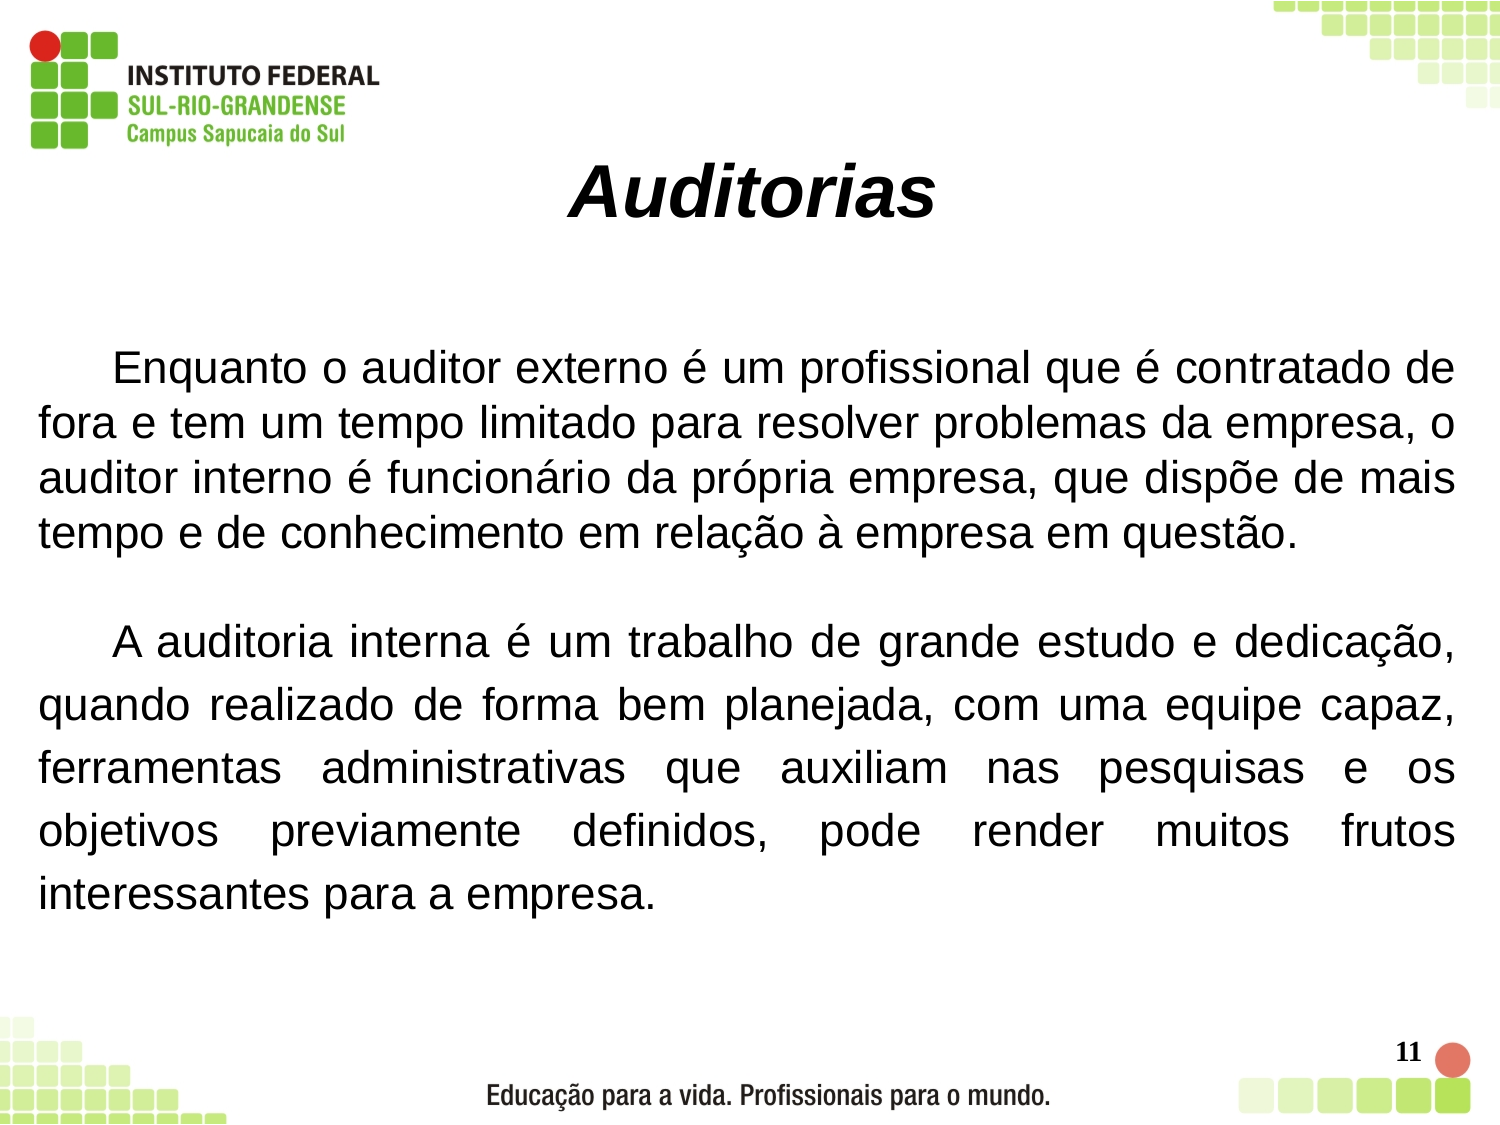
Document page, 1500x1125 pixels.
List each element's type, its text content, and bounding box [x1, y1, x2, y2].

picture [0, 1, 1500, 1124]
text_box Enquanto o auditor externo é um profissional que é contratado de fora e tem um tempo limitado para resolver problemas da empresa, o auditor interno é funcionário da própria empresa, que dispõe de mais tempo e de conhecimento em relação à empresa em questão. A auditoria interna é um trabalho de grande estudo e dedicação, quando realizado de forma bem planejada, com uma equipe capaz, ferramentas administrativas que auxiliam nas pesquisas e os objetivos previamente definidos, pode render muitos frutos interessantes para a empresa. [23, 330, 1473, 894]
text_box Auditorias [74, 99, 1433, 275]
